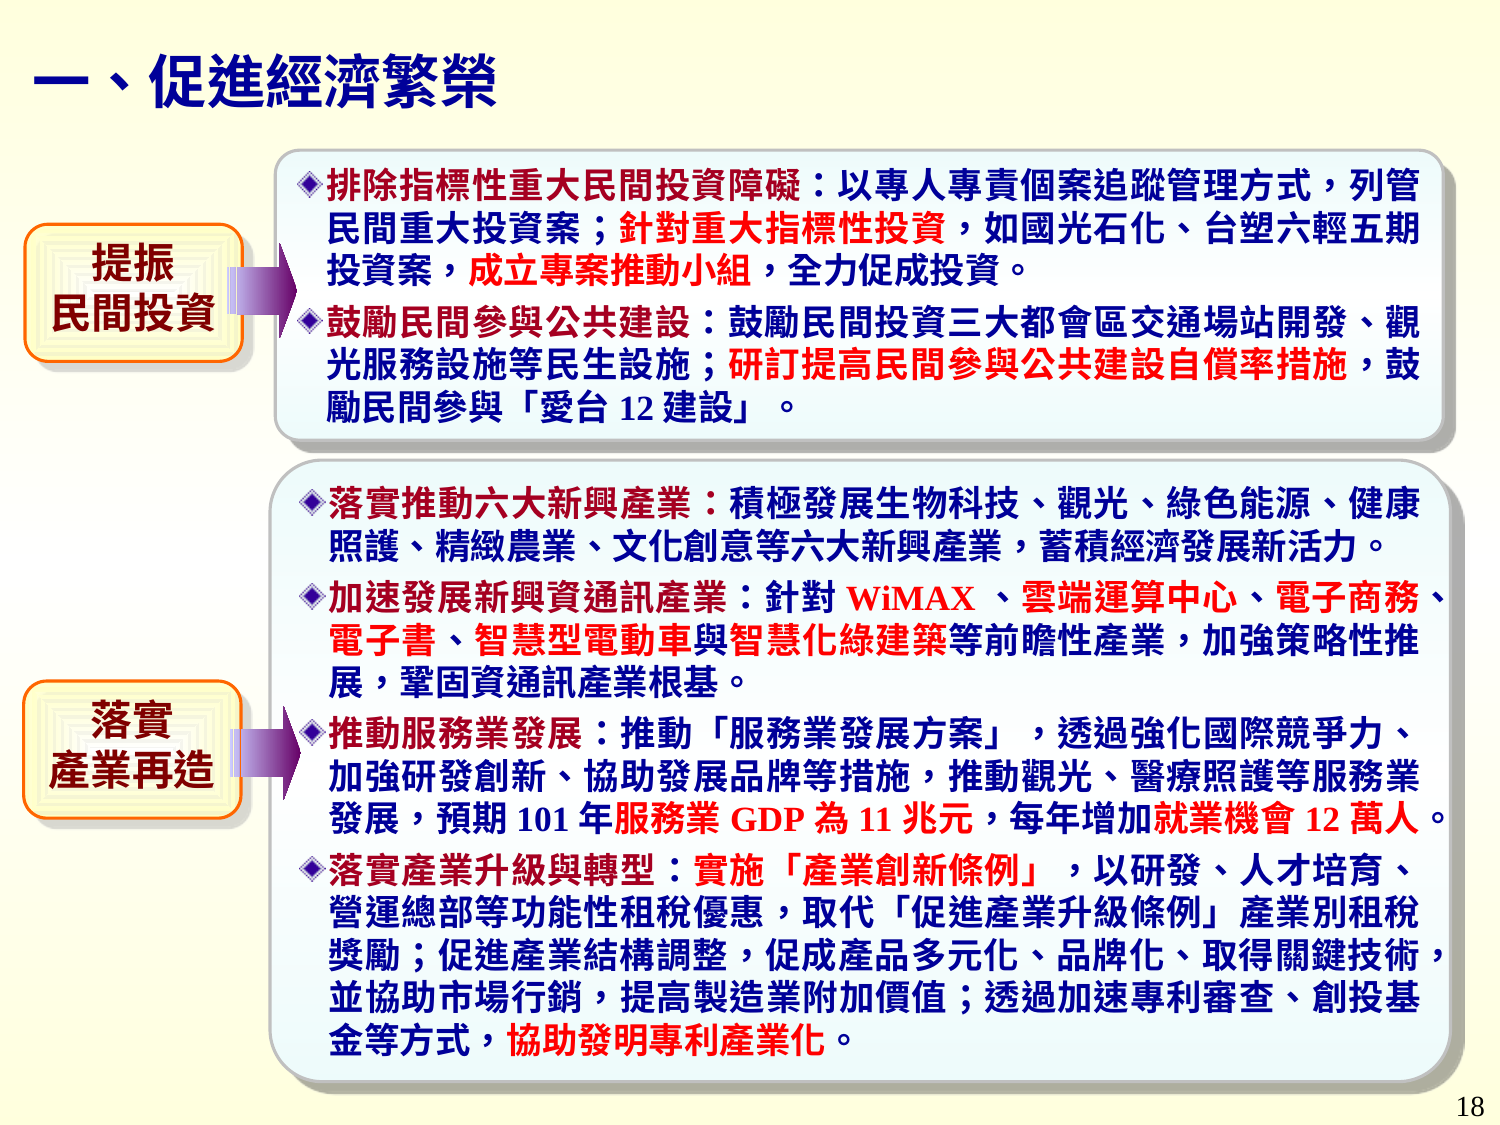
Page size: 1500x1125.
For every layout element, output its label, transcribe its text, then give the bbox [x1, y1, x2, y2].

text_box [235, 729, 239, 777]
picture [297, 308, 323, 334]
text_box 提振 民間投資 [24, 224, 243, 362]
picture [299, 489, 326, 516]
text_box [237, 243, 298, 339]
picture [299, 719, 326, 746]
text_box 落實推動六大新興產業：積極發展生物科技、觀光、綠色能源、健康照護、精緻農業、文化創意等六大新興產業，蓄積經濟發展新活力。 加速發展新興資通訊產業：針對WiMAX、雲端運算中心、電子商務、電子書、智慧型電動車與智慧化綠建築等前瞻性產業，加強策略性推展，鞏固資通訊產業根基。 推動服務業發展：推動「服務業發展方案」，透過強化國際競爭力、加強研發創新、協助發展品牌等措施，推動觀光、醫療照護等服務業發展，預期101年服務業GDP為11兆元，每年增加就業機會12萬人。 落實產業升級與轉型：實施「產業創新條例」，以研發、人才培育、營運總部等功能性租稅優惠，取代「促進產業升級條例」產業別租稅獎勵；促進產業結構調整，促成產品多元化、品牌化、取得關鍵技術，並協助市場行銷，提高製造業附加價值；透過加速專利審查、創投基金等方式，協助發明專利產業化。 [270, 460, 1451, 1082]
picture [297, 171, 323, 198]
text_box 一、促進經濟繁榮 [17, 30, 703, 124]
picture [299, 856, 326, 882]
picture [299, 583, 326, 610]
text_box 落實 產業再造 [23, 681, 241, 819]
text_box [231, 267, 235, 314]
text_box 排除指標性重大民間投資障礙：以專人專責個案追蹤管理方式，列管民間重大投資案；針對重大指標性投資，如國光石化、台塑六輕五期投資案，成立專案推動小組，全力促成投資。 鼓勵民間參與公共建設：鼓勵民間投資三大都會區交通場站開發、觀光服務設施等民生設施；研訂提高民間參與公共建設自償率措施，鼓勵民間參與「愛台12建設」。 [275, 150, 1444, 441]
text_box [241, 705, 302, 801]
